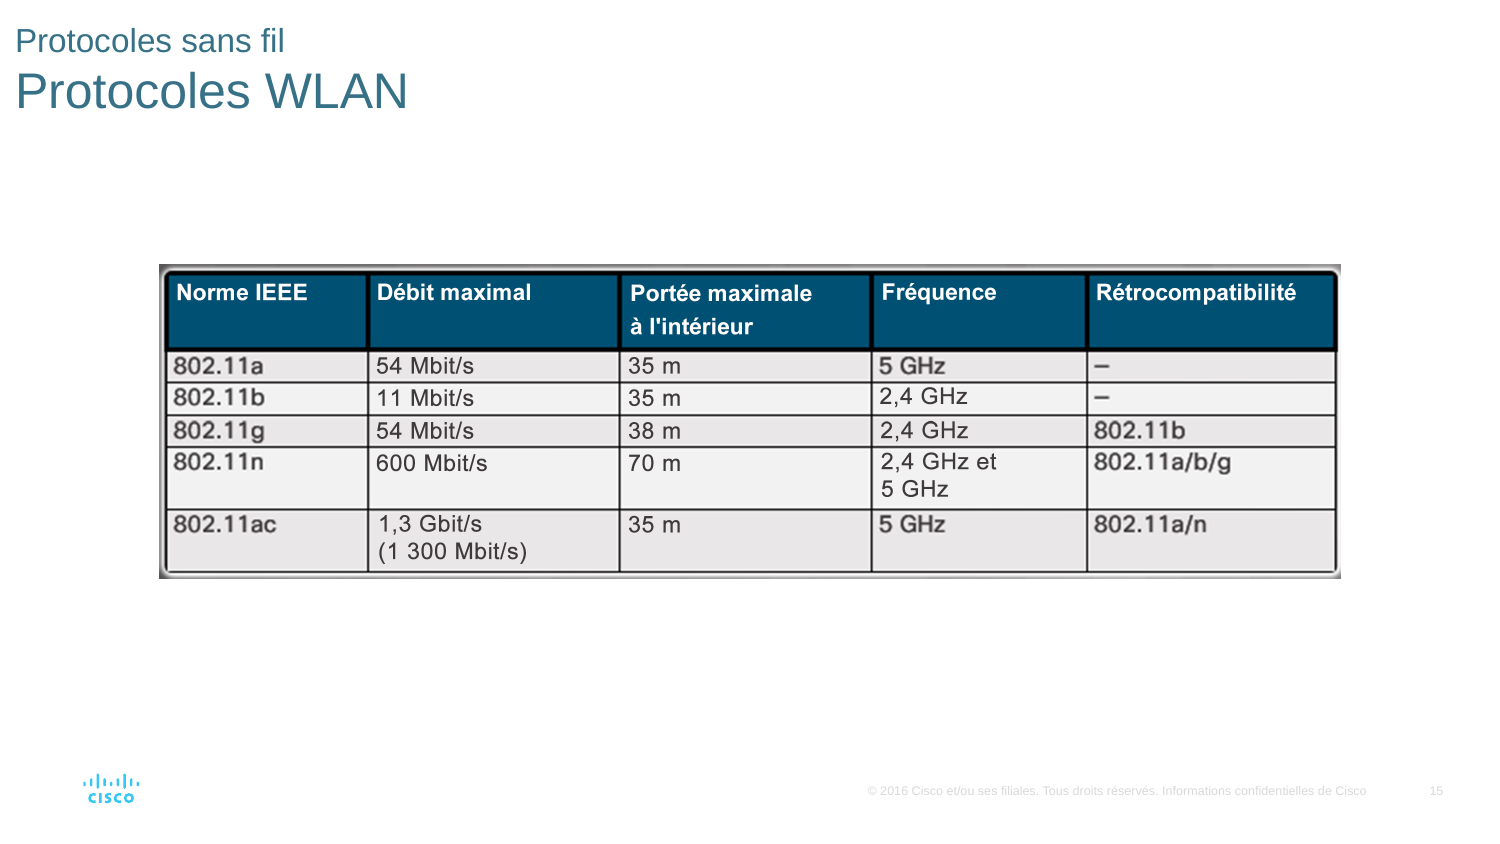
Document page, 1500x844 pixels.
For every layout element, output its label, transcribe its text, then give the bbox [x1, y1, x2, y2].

picture [159, 264, 1341, 579]
title Protocoles sans fil Protocoles WLAN [0, 6, 1500, 131]
